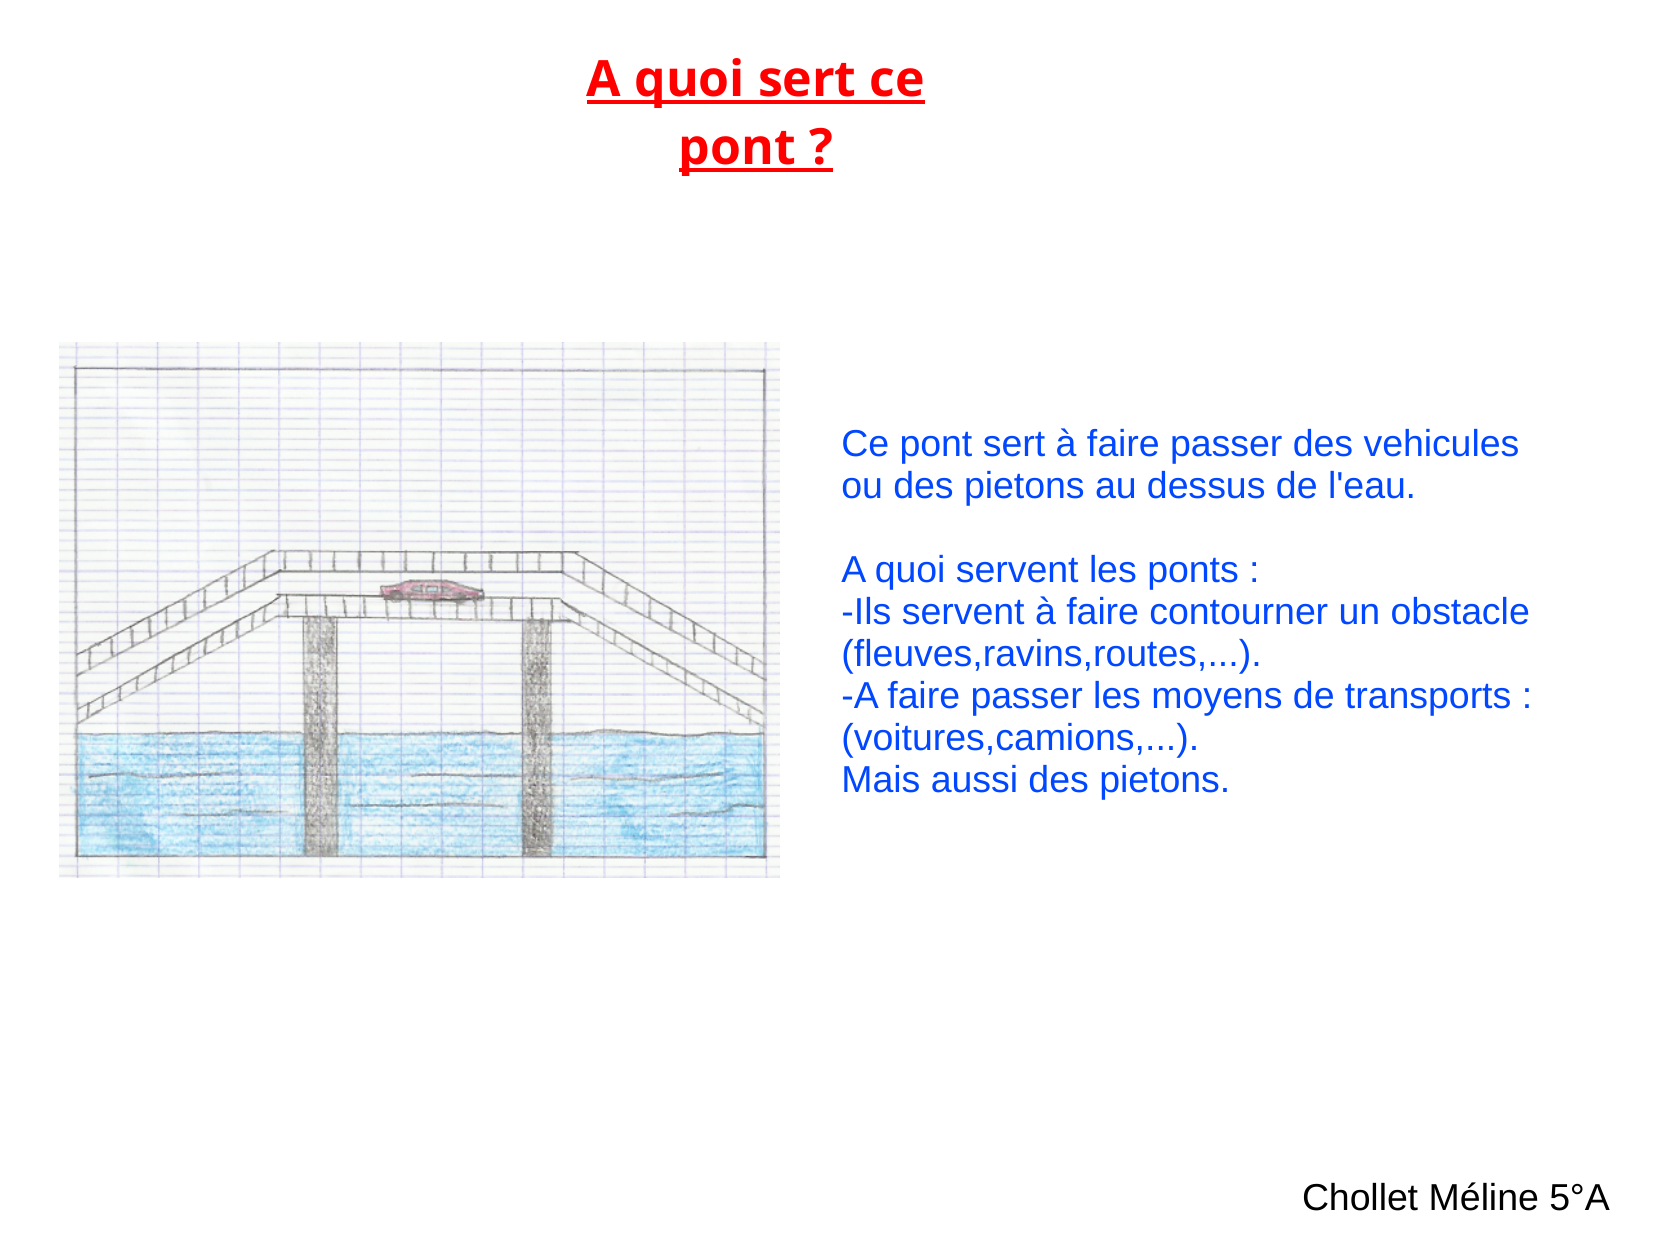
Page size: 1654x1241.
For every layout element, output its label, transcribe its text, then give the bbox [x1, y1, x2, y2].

text_box Ce pont sert à faire passer des vehicules ou des pietons au dessus de l'eau. A quoi servent les ponts : -Ils servent à faire contourner un obstacle (fleuves,ravins,routes,...). -A faire passer les moyens de transports : (voitures,camions,...). Mais aussi des pietons. [826, 415, 1560, 851]
picture [59, 342, 780, 878]
text_box Chollet Méline 5°A [1287, 1169, 1630, 1227]
text_box A quoi sert ce pont ? [507, 35, 1004, 192]
